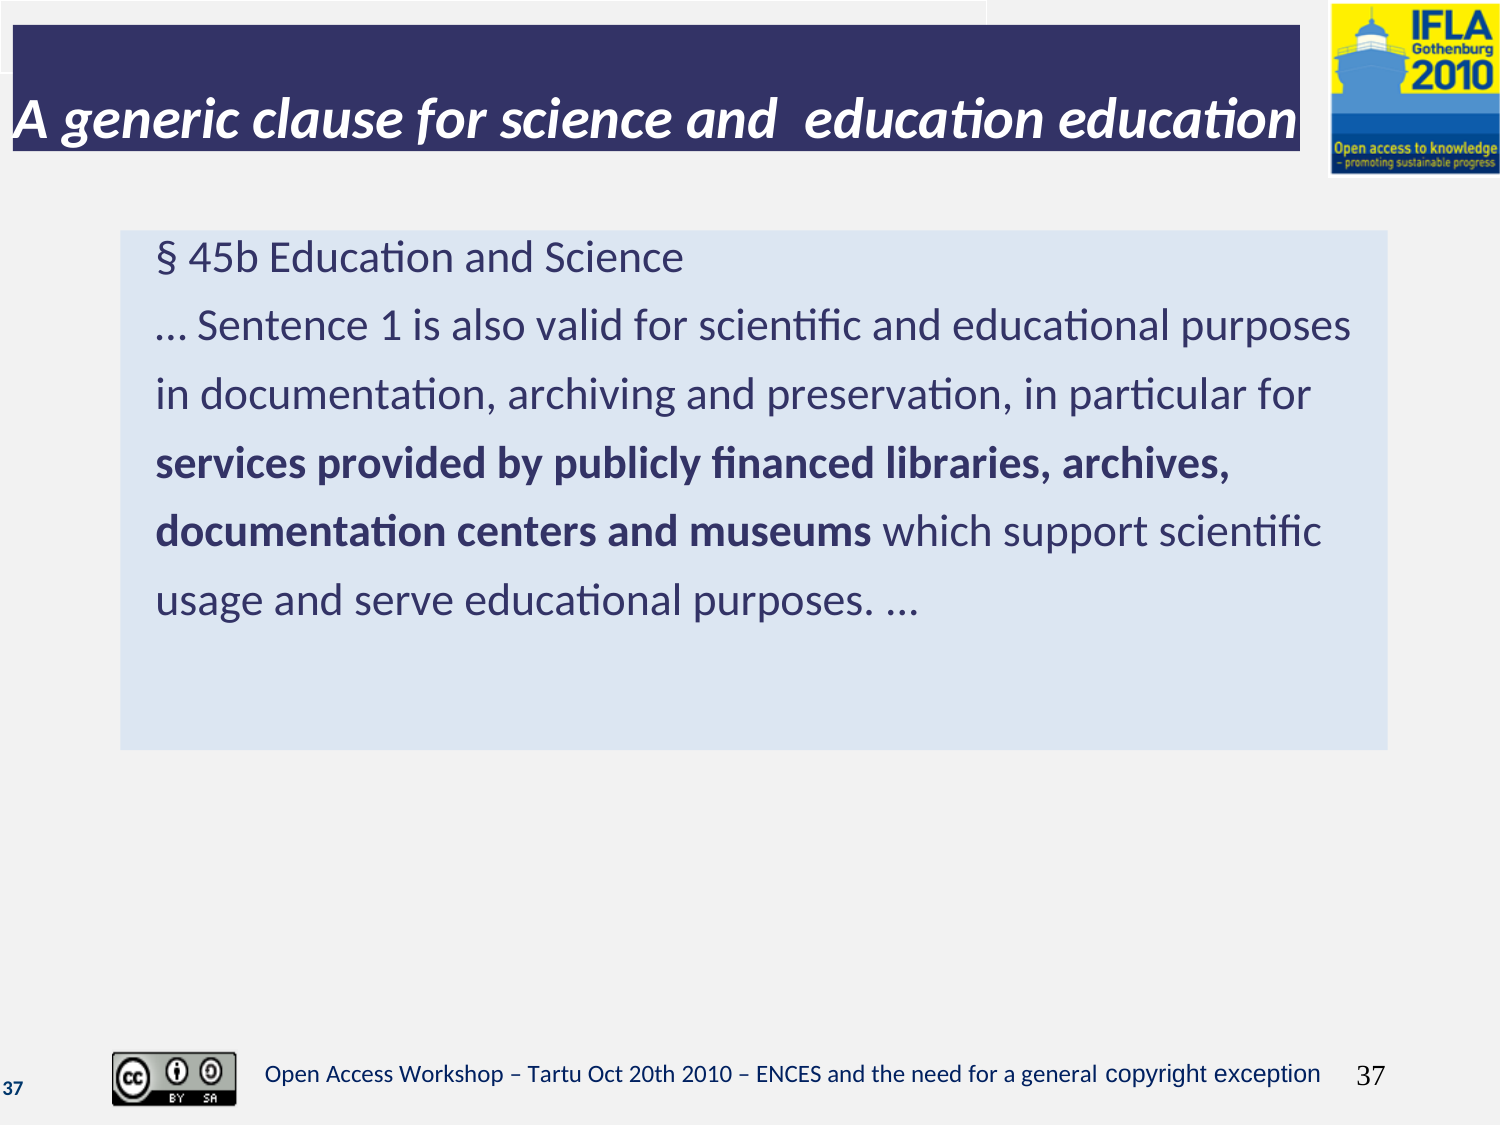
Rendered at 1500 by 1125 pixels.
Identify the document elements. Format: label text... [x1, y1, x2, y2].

text_box 37 [1356, 1026, 1459, 1105]
title A generic clause for science and education education [12, 24, 1300, 152]
text_box § 45b Education and Science … Sentence 1 is also valid for scientific and educational purposes in documentation, archiving and preservation, in particular for services provided by publicly financed libraries, archives, documentation centers and museums which support scientific usage and serve educational purposes. ... [120, 230, 1388, 751]
